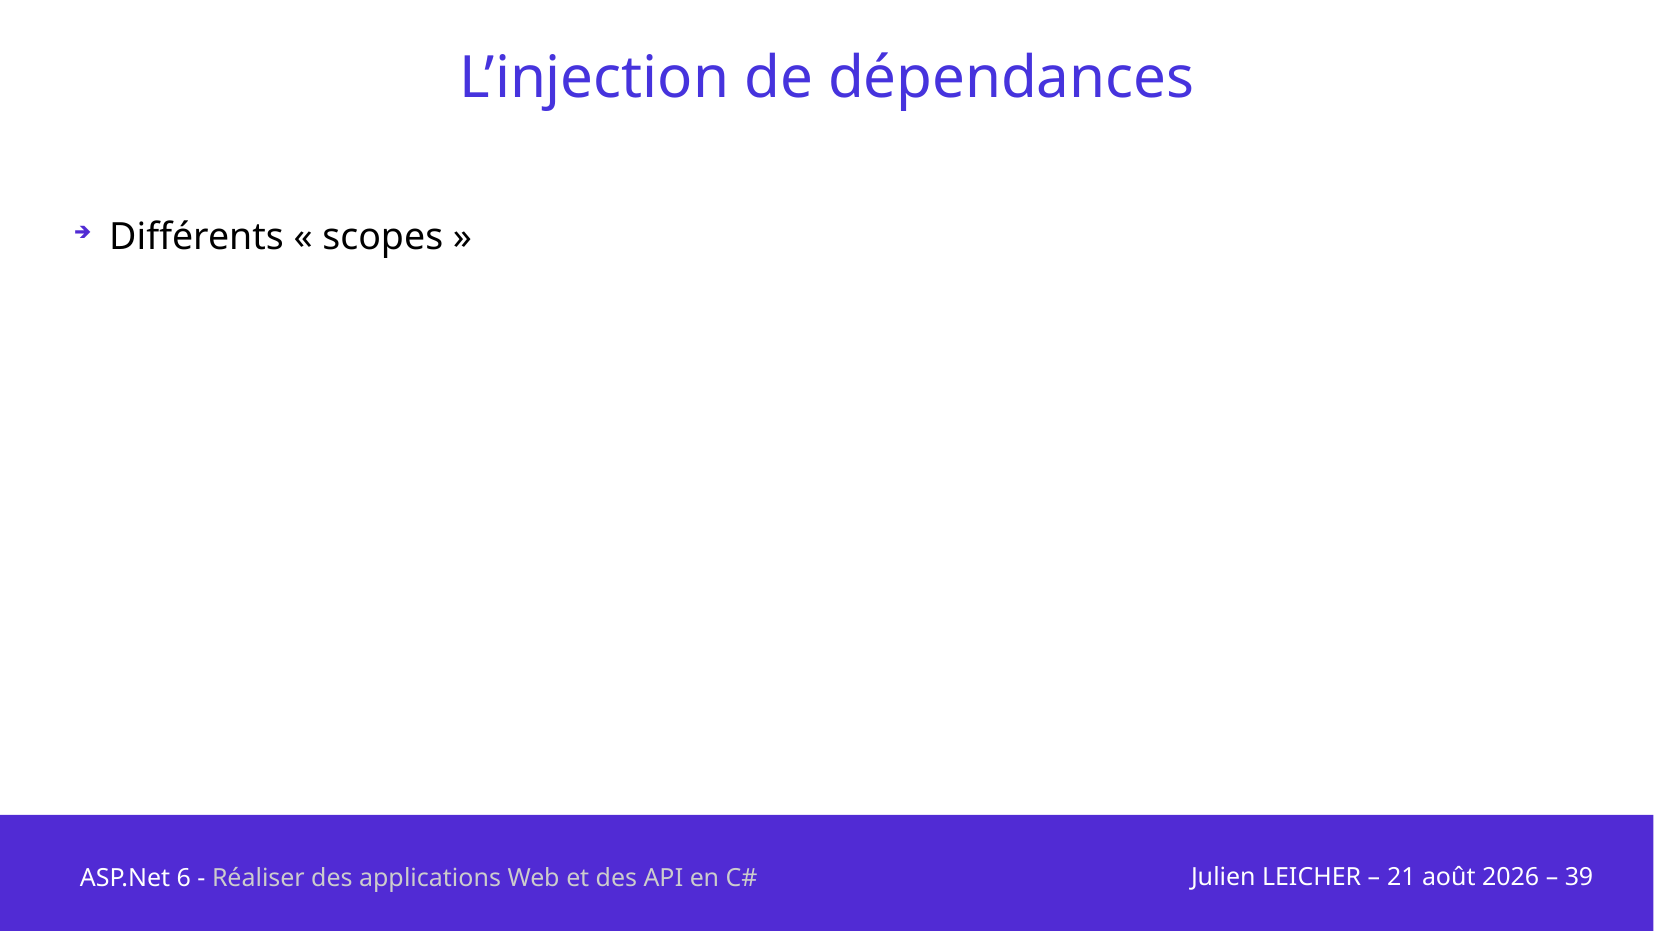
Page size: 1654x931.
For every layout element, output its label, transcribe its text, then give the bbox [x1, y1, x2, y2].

text_box Différents « scopes » [59, 194, 1595, 678]
text_box Julien LEICHER – 28 févr. 2022 – <numéro> [0, 814, 1654, 931]
text_box ASP.Net 6 - Réaliser des applications Web et des API en C# [64, 852, 798, 898]
text_box L’injection de dépendances [0, 27, 1654, 113]
